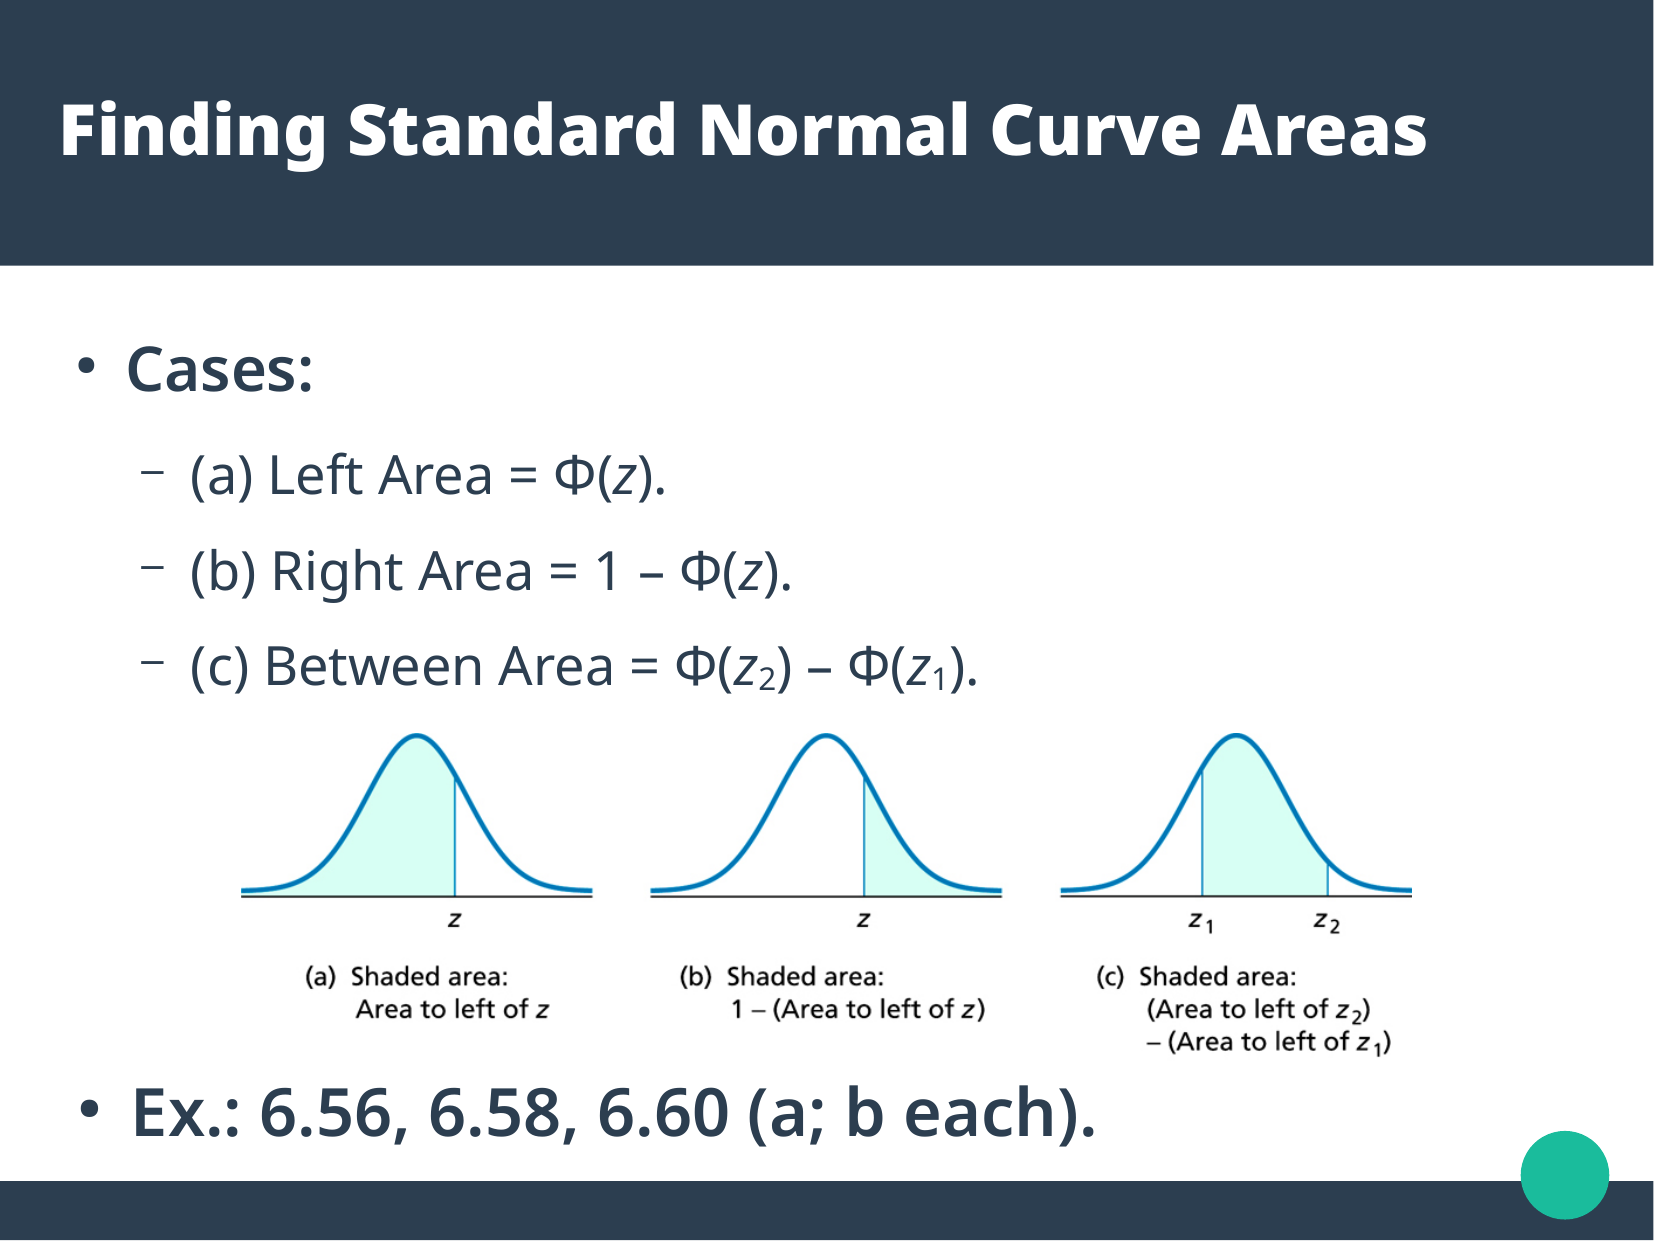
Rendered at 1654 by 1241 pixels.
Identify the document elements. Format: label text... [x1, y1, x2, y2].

picture [241, 733, 1412, 1066]
list Ex.: 6.56, 6.58, 6.60 (a; b each). [60, 1065, 1596, 1171]
title Finding Standard Normal Curve Areas [59, 49, 1595, 207]
list Cases: (a) Left Area = Φ(z). (b) Right Area = 1 – Φ(z). (c) Between Area = Φ(z2) – Φ(z1). [59, 324, 1595, 706]
